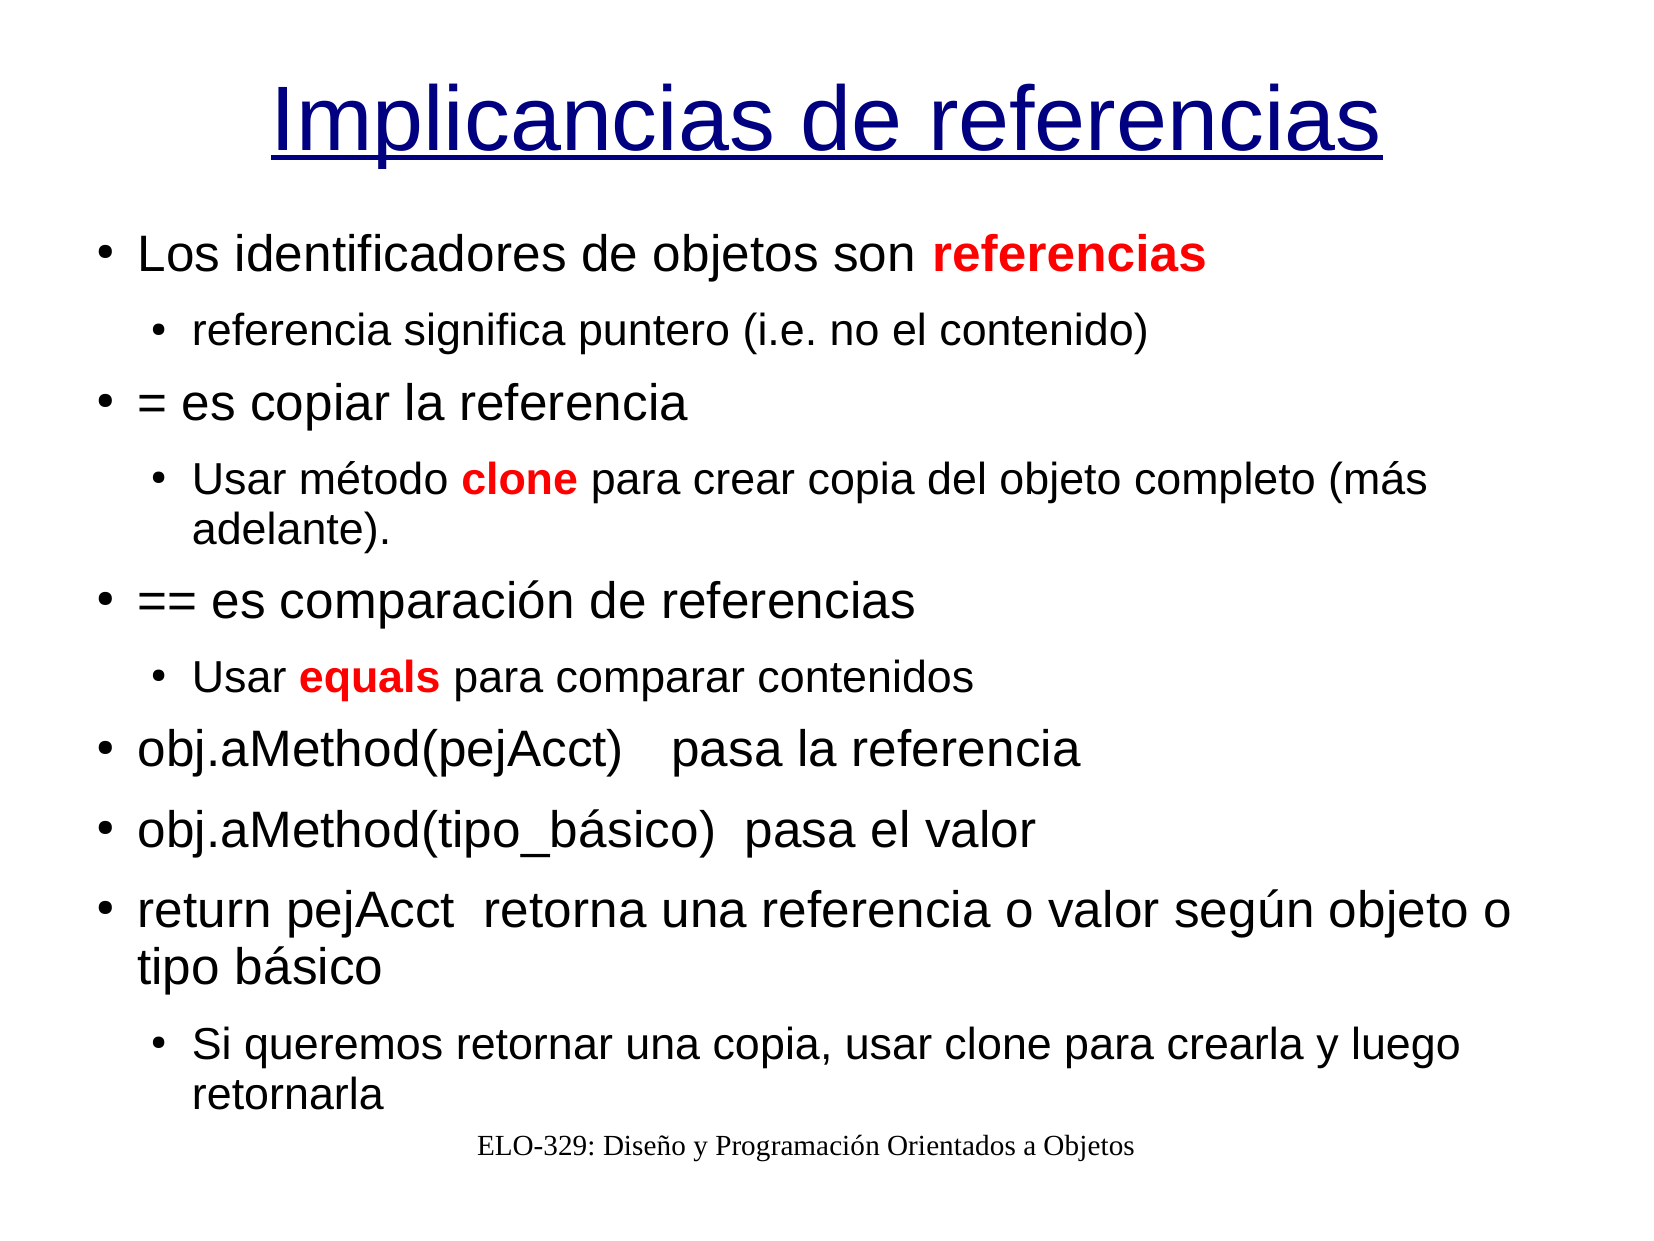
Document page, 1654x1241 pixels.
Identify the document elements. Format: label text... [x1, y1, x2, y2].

title Implicancias de referencias [82, 56, 1571, 181]
list Los identificadores de objetos son referencias referencia significa puntero (i.e. no el contenido) = es copiar la referencia Usar método clone para crear copia del objeto completo (más adelante). == es comparación de referencias Usar equals para comparar contenidos obj.aMethod(pejAcct) pasa la referencia obj.aMethod(tipo_básico) pasa el valor return pejAcct retorna una referencia o valor según objeto o tipo básico Si queremos retornar una copia, usar clone para crearla y luego retornarla [82, 225, 1571, 1126]
